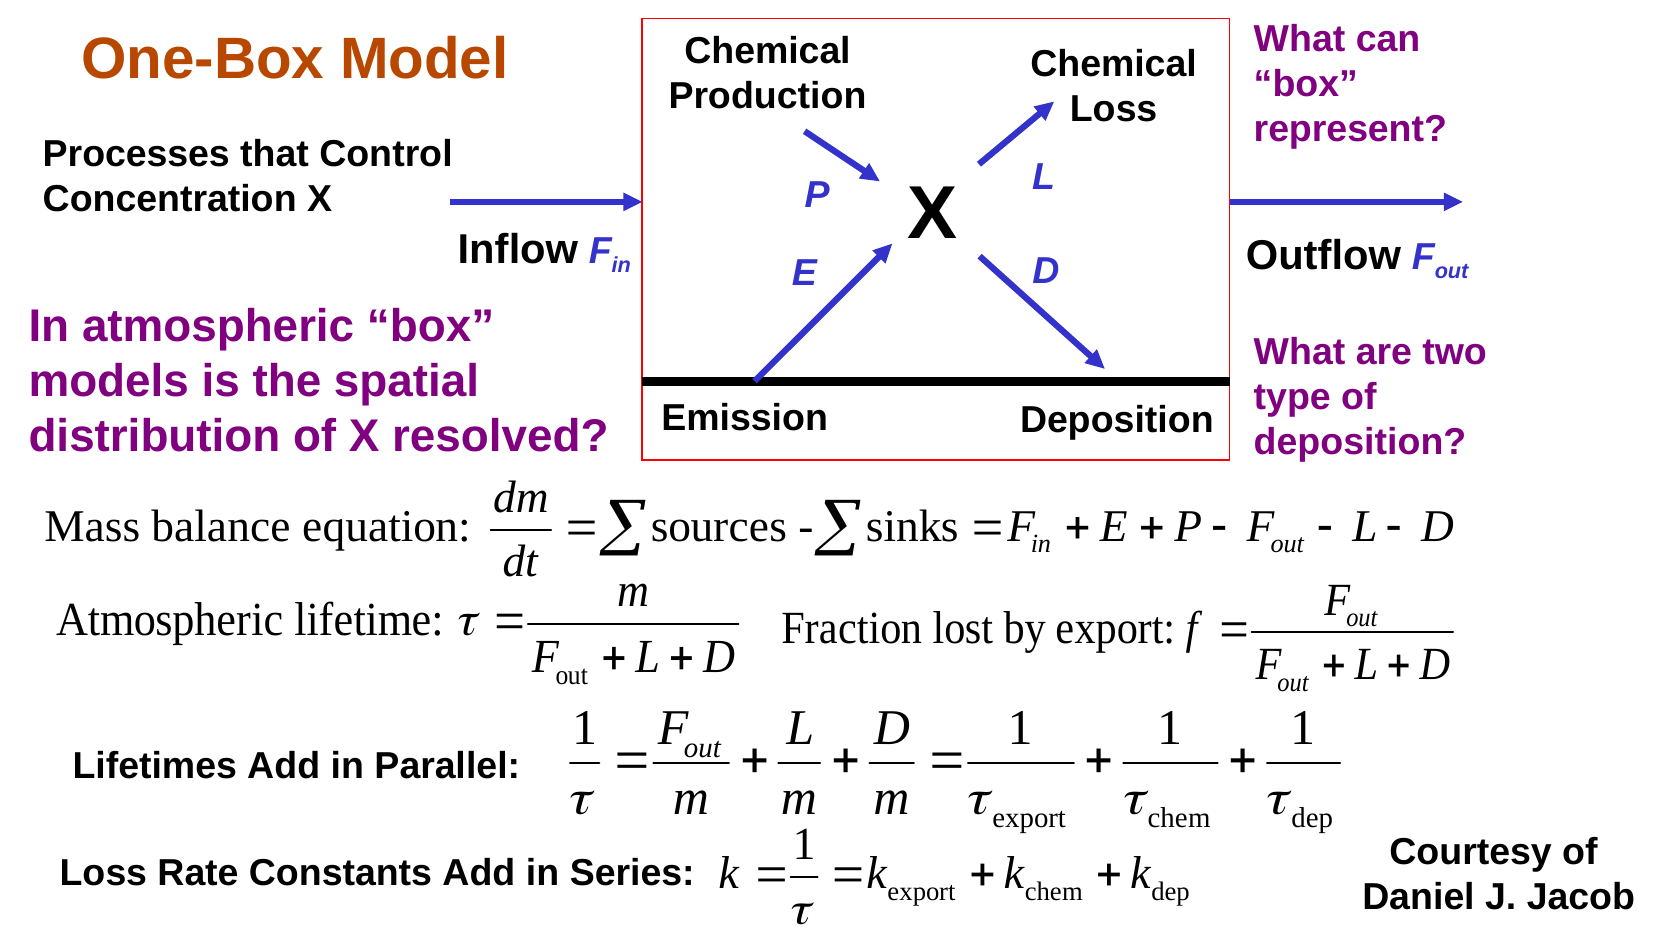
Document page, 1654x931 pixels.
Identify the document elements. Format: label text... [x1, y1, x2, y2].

chart [36, 469, 1462, 931]
text_box Courtesy of Daniel J. Jacob [1347, 819, 1651, 926]
text_box Chemical Production [653, 18, 882, 125]
text_box Emission [646, 384, 844, 446]
text_box L [1017, 144, 1070, 205]
text_box Deposition [1005, 387, 1229, 448]
text_box E [777, 239, 832, 301]
text_box P [789, 162, 845, 223]
text_box One-Box Model [13, 12, 577, 98]
text_box Lifetimes Add in Parallel: [57, 733, 547, 795]
text_box In atmospheric “box” models is the spatial distribution of X resolved? [13, 287, 645, 469]
text_box Processes that Control Concentration X [27, 120, 479, 227]
text_box Loss Rate Constants Add in Series: [44, 839, 710, 901]
text_box D [1017, 238, 1075, 299]
text_box What can “box” represent? [1239, 6, 1463, 157]
text_box Chemical Loss [1015, 31, 1212, 137]
text_box What are two type of deposition? [1239, 319, 1503, 470]
text_box Inflow Fin [443, 213, 646, 285]
text_box X [892, 156, 972, 262]
text_box Outflow Fout [1231, 219, 1484, 291]
